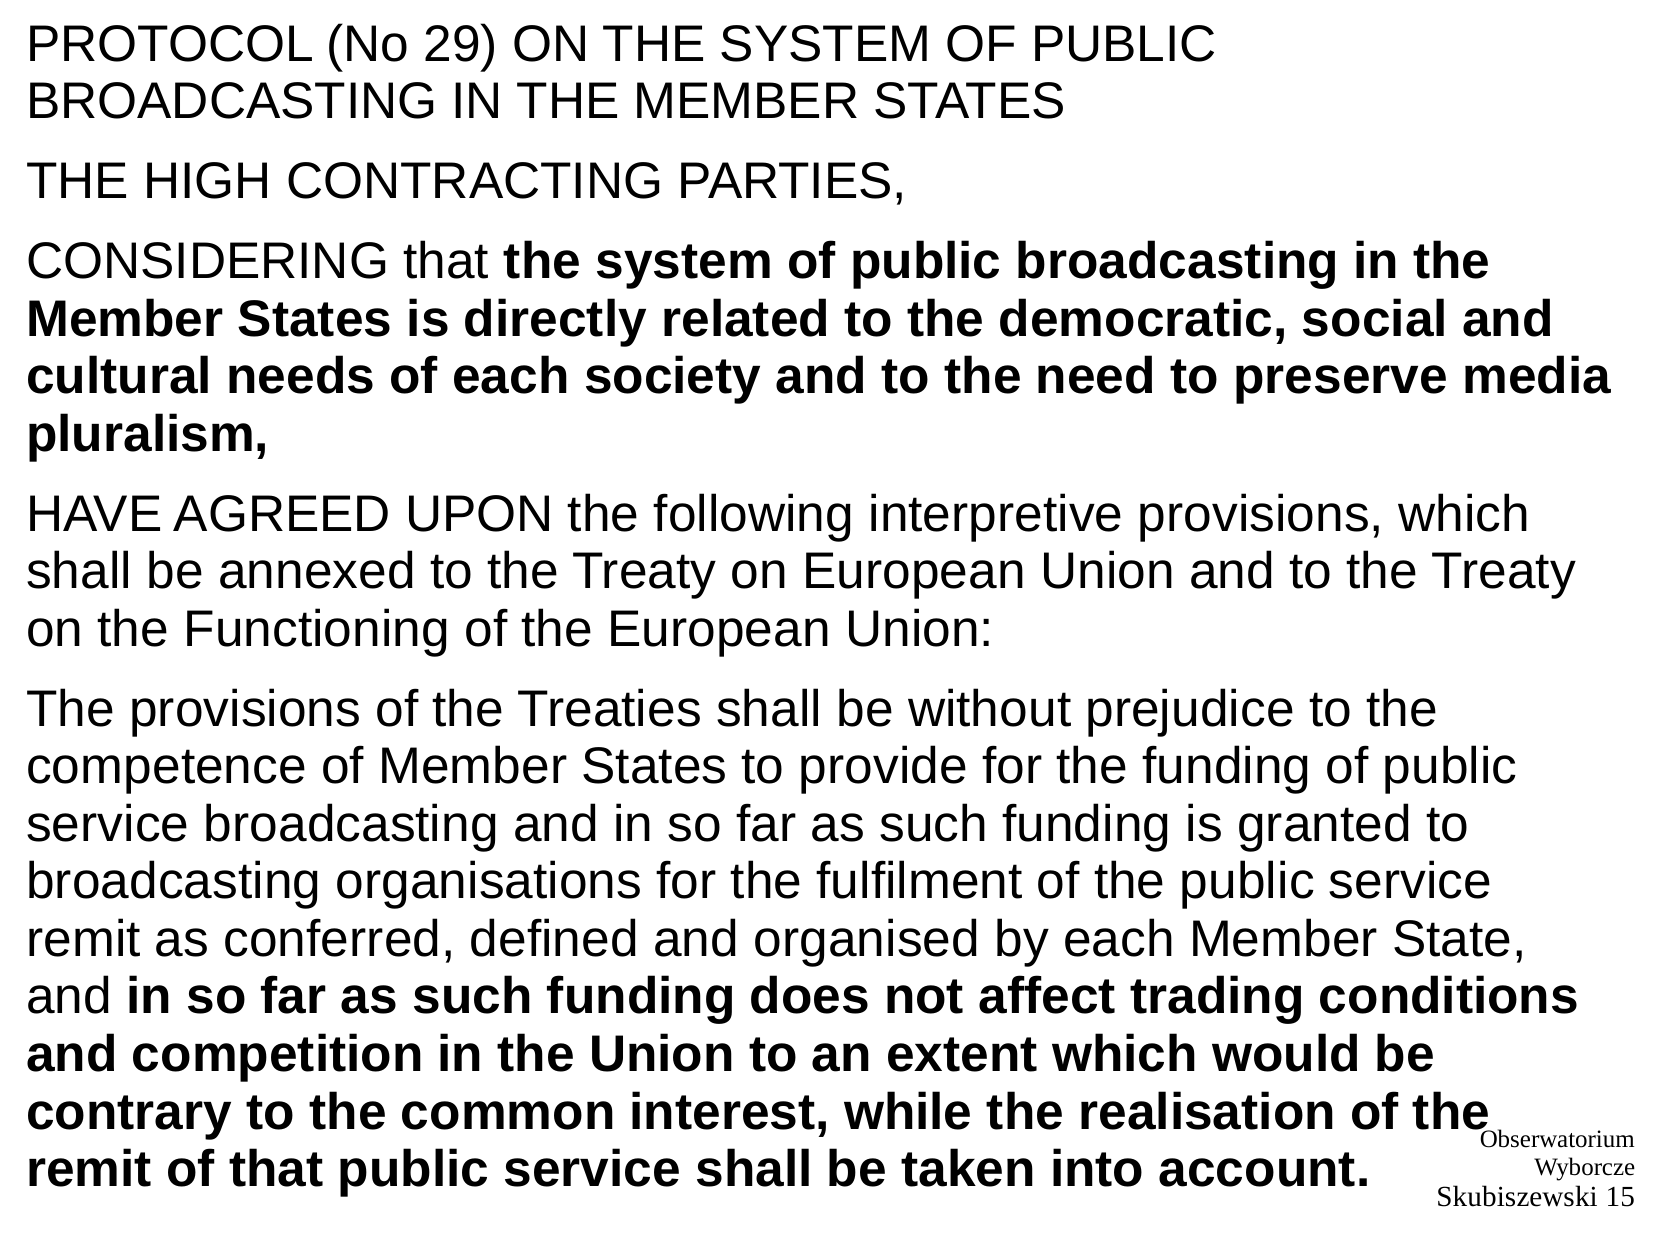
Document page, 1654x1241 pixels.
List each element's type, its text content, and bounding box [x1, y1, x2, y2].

list PROTOCOL (No 29) ON THE SYSTEM OF PUBLIC BROADCASTING IN THE MEMBER STATES THE HIGH CONTRACTING PARTIES, CONSIDERING that the system of public broadcasting in the Member States is directly related to the democratic, social and cultural needs of each society and to the need to preserve media pluralism, HAVE AGREED UPON the following interpretive provisions, which shall be annexed to the Treaty on European Union and to the Treaty on the Functioning of the European Union: The provisions of the Treaties shall be without prejudice to the competence of Member States to provide for the funding of public service broadcasting and in so far as such funding is granted to broadcasting organisations for the fulfilment of the public service remit as conferred, defined and organised by each Member State, and in so far as such funding does not affect trading conditions and competition in the Union to an extent which would be contrary to the common interest, while the realisation of the remit of that public service shall be taken into account. [15, 15, 1621, 1216]
